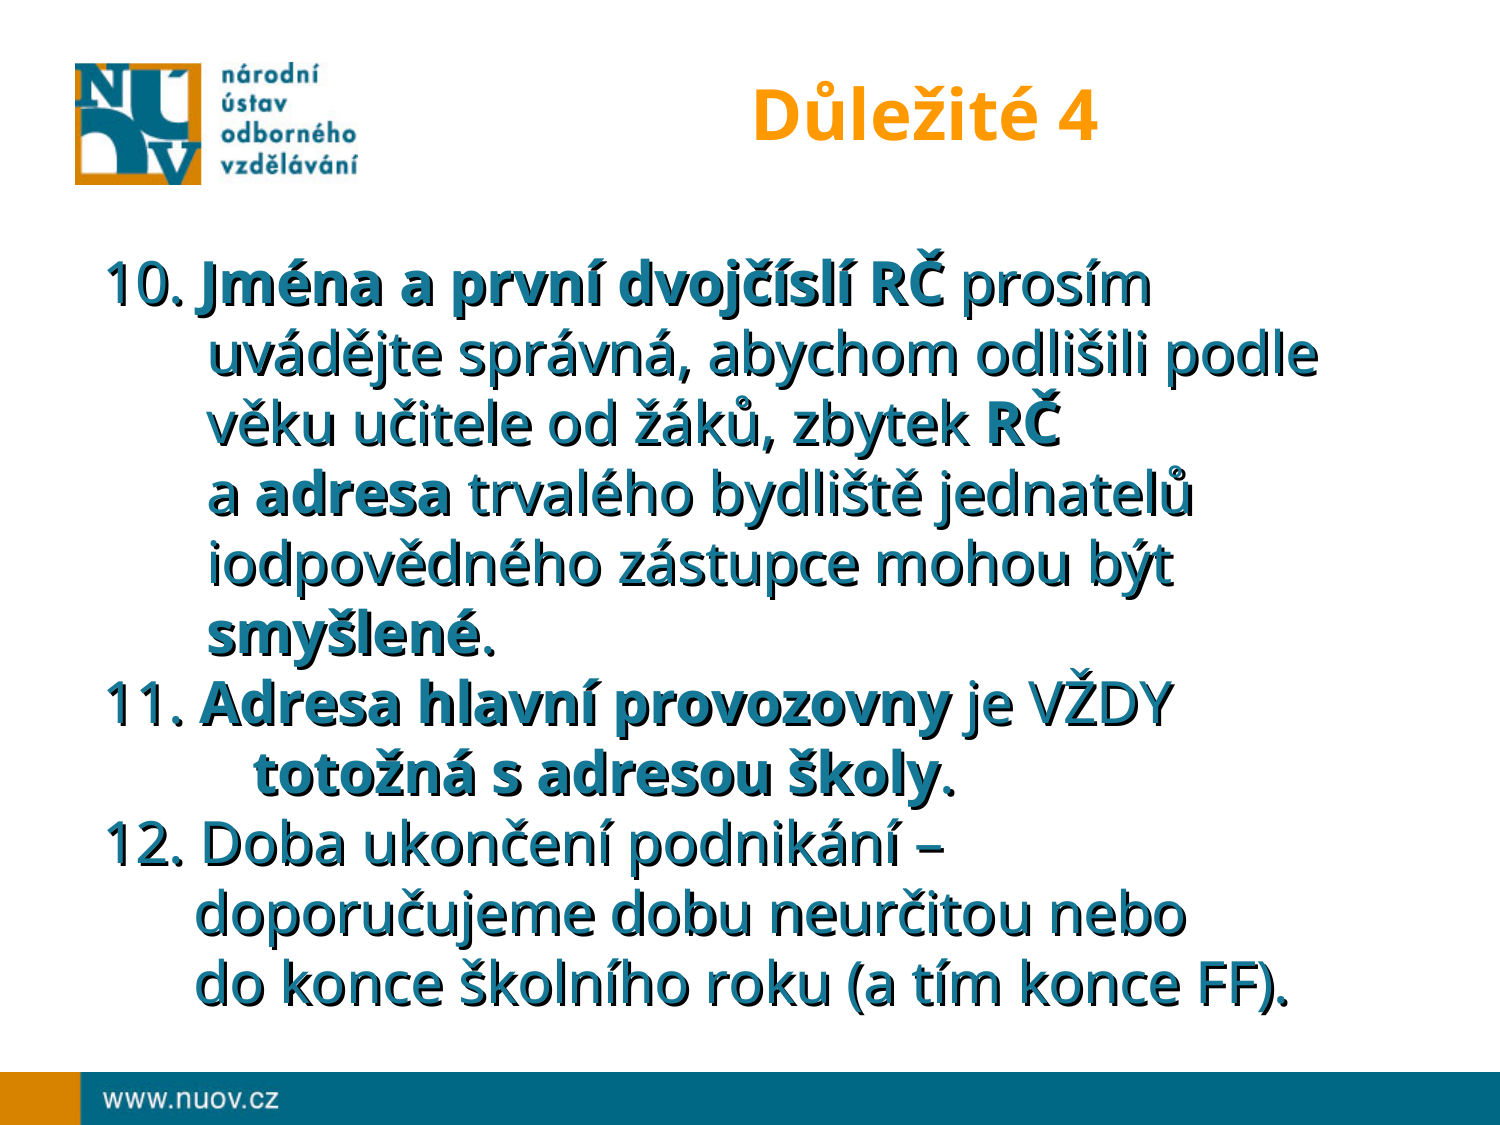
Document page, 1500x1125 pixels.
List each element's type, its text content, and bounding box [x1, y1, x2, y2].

text_box 10. Jména a první dvojčíslí RČ prosím uvádějte správná, abychom odlišili podle věku učitele od žáků, zbytek RČ a adresa trvalého bydliště jednatelů iodpovědného zástupce mohou být smyšlené. 11. Adresa hlavní provozovny je VŽDY totožná s adresou školy. 12. Doba ukončení podnikání – doporučujeme dobu neurčitou nebo do konce školního roku (a tím konce FF). [87, 237, 1463, 1023]
title Důležité 4 [412, 50, 1438, 176]
text_box [75, 62, 358, 185]
text_box [0, 1072, 1500, 1125]
